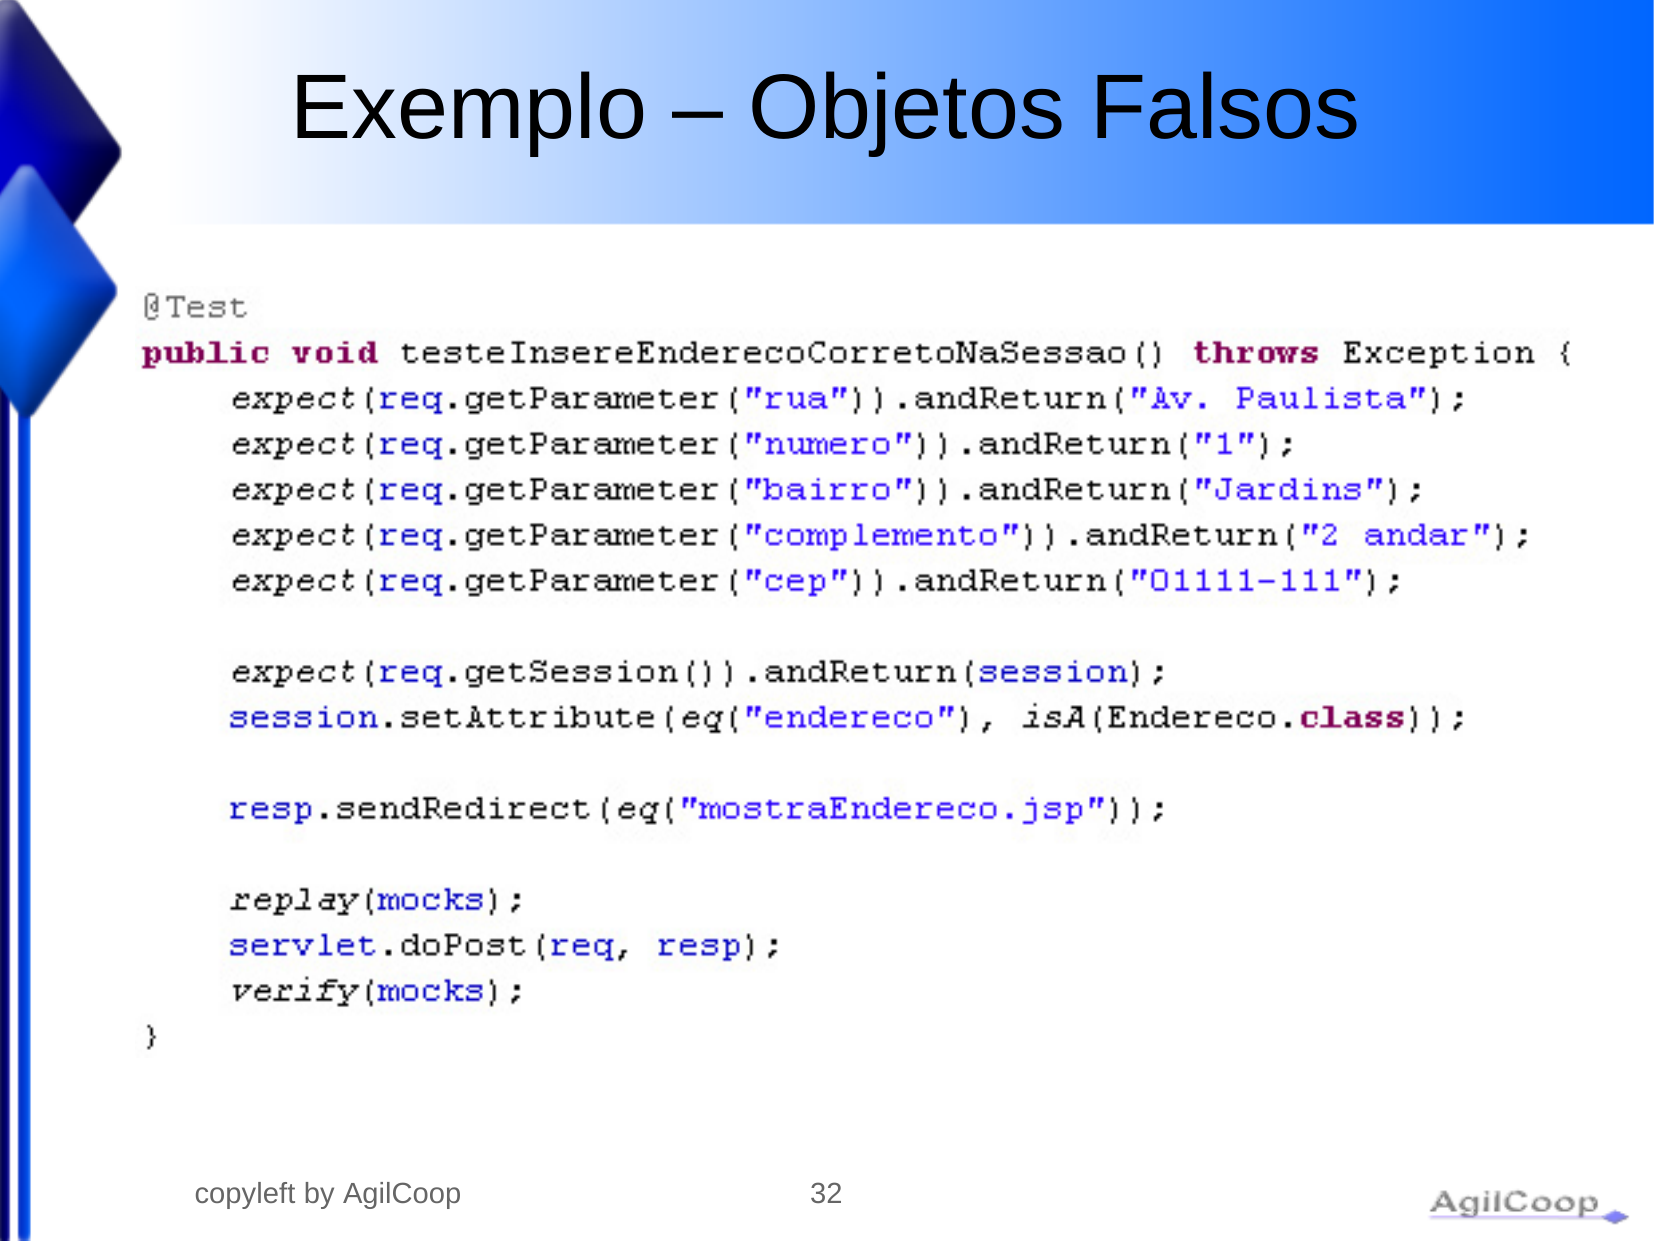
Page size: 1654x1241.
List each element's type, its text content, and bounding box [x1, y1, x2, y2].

title Exemplo – Objetos Falsos [82, 8, 1571, 215]
picture [0, 0, 1654, 1241]
